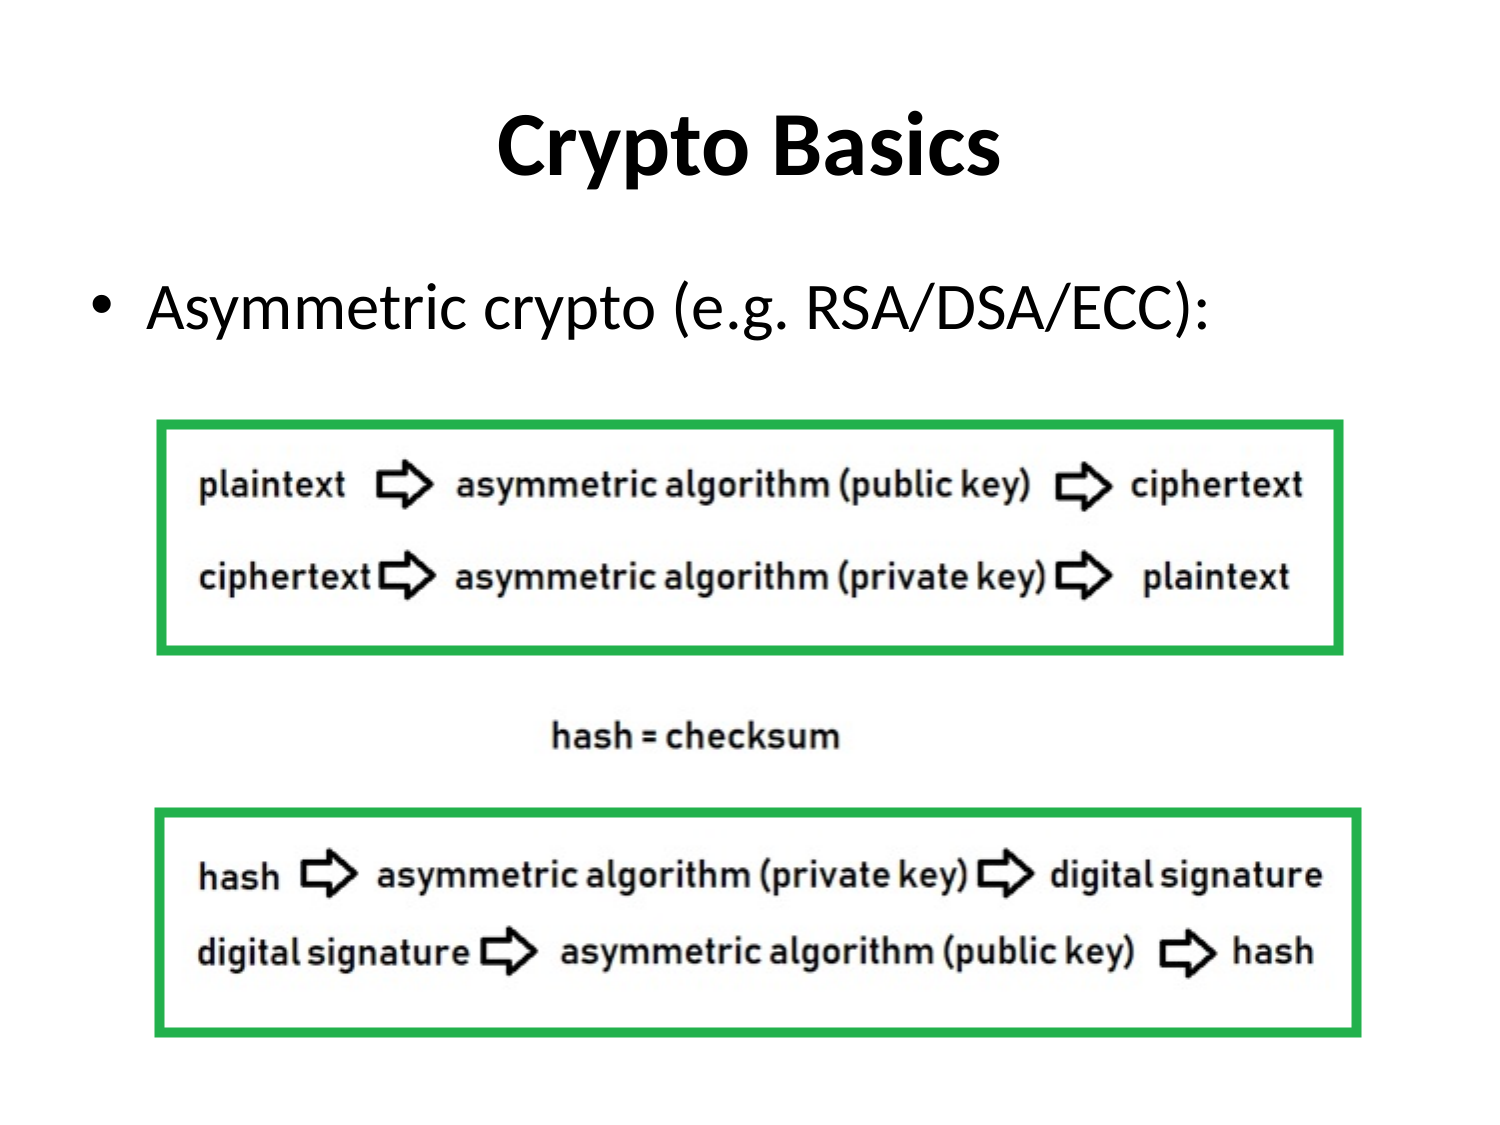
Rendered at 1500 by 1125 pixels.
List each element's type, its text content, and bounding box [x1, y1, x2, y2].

list Asymmetric crypto (e.g. RSA/DSA/ECC): [75, 255, 1469, 1059]
title Crypto Basics [75, 45, 1425, 233]
picture [135, 388, 1388, 1074]
